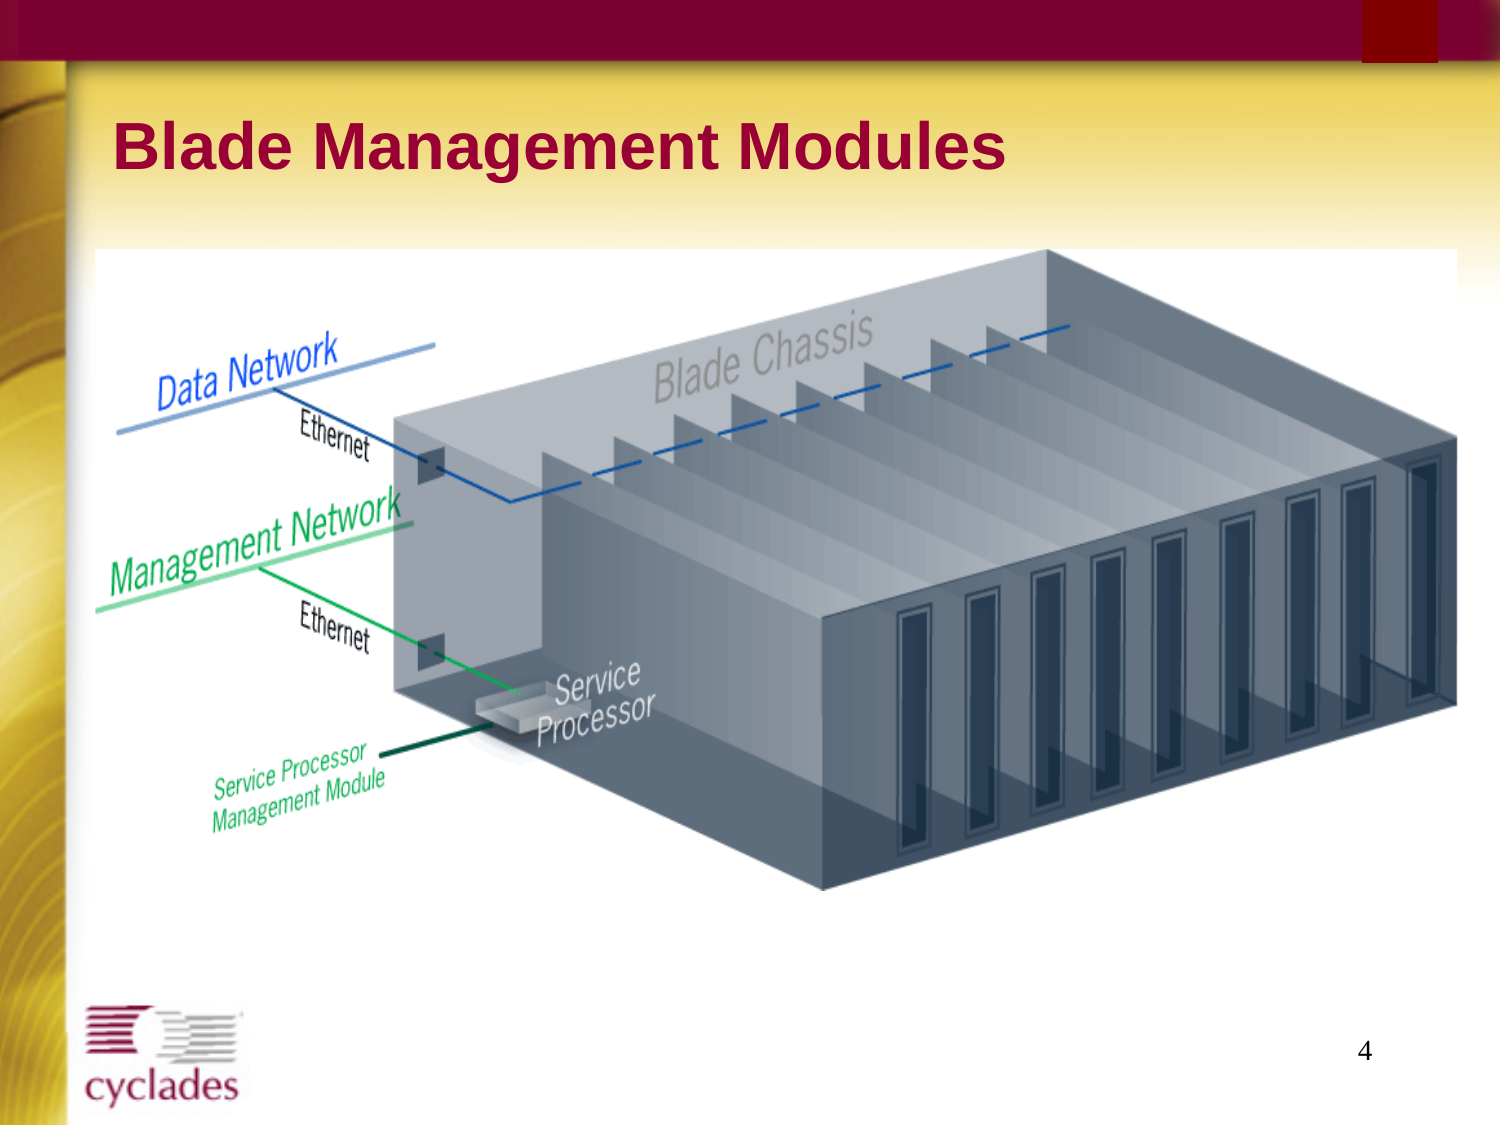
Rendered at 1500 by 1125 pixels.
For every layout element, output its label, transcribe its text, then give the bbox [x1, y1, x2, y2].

picture [0, 0, 1500, 1125]
title Blade Management Modules [112, 98, 1388, 189]
